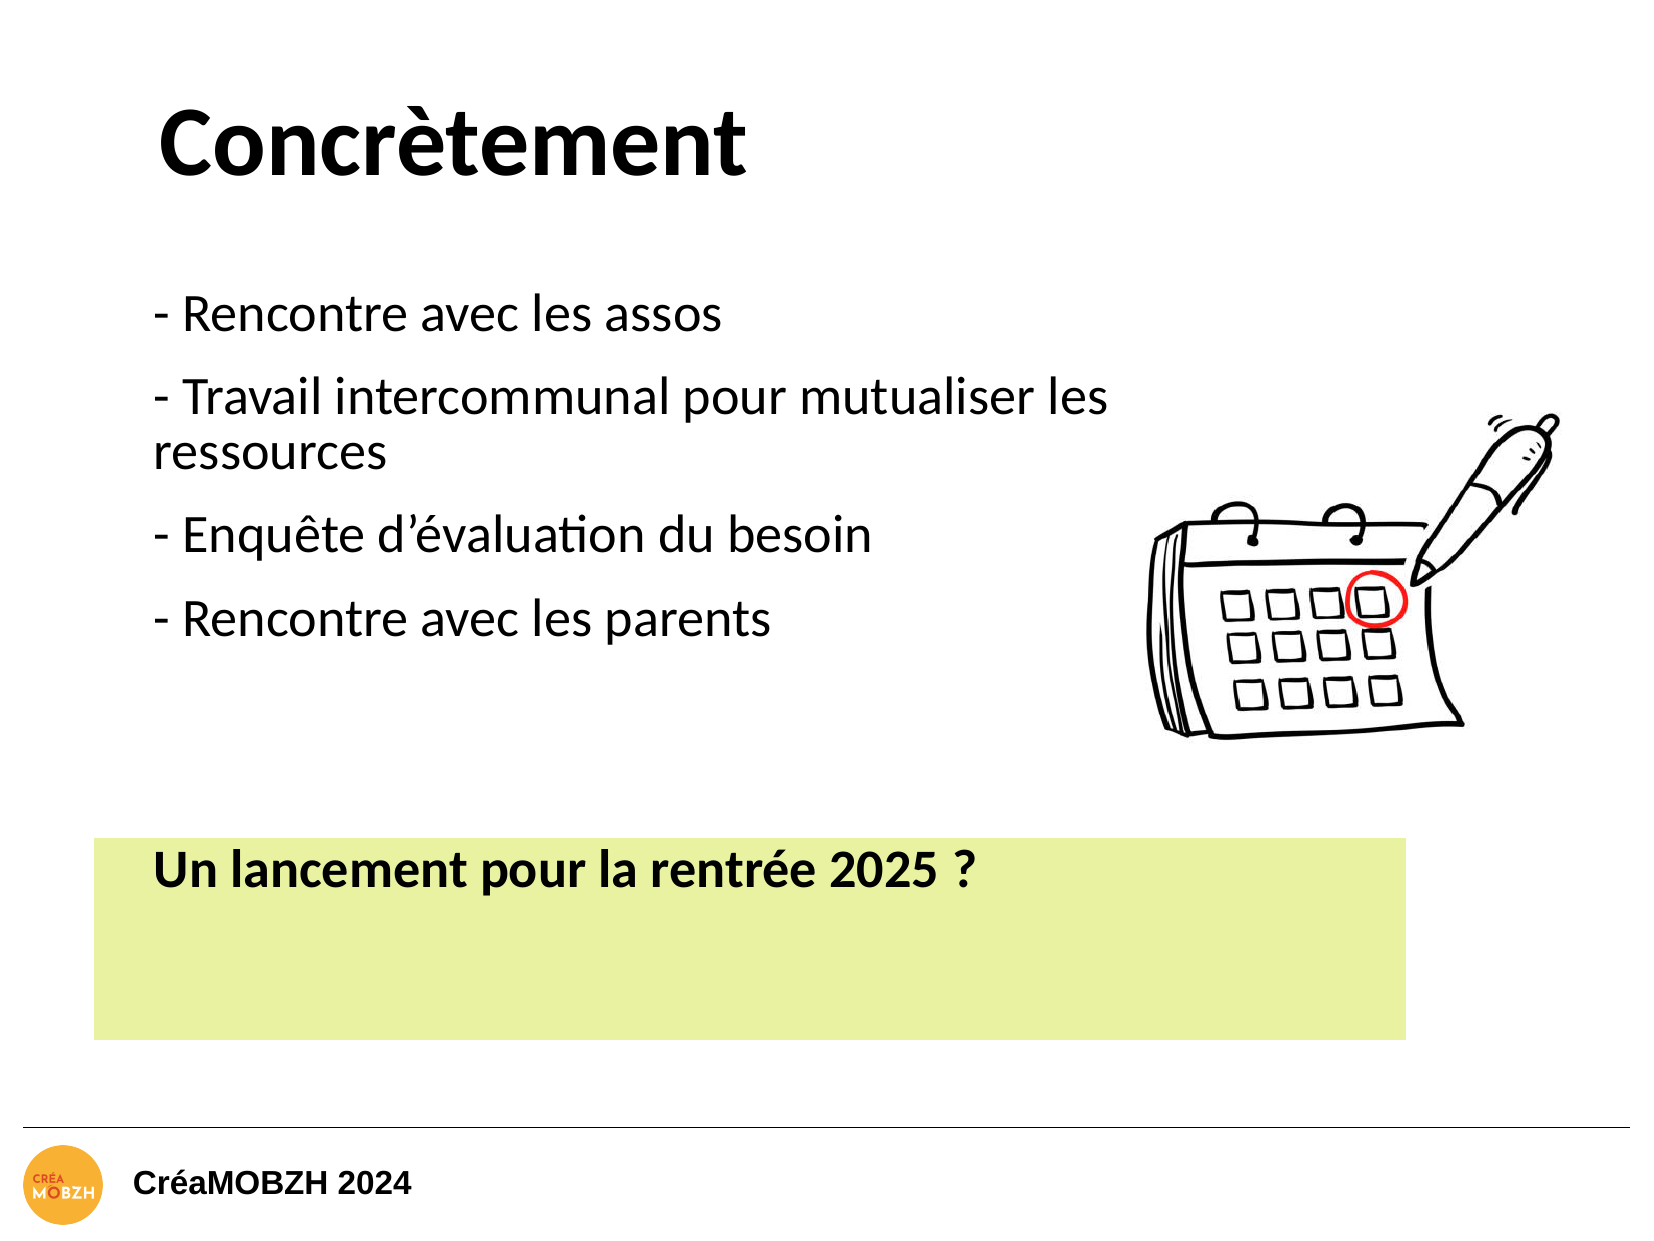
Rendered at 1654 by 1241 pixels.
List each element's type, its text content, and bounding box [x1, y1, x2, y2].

text_box CréaMOBZH 2024 [118, 1157, 1040, 1241]
text_box [94, 838, 1406, 1040]
list - Rencontre avec les assos - Travail intercommunal pour mutualiser les ressources - Enquête d’évaluation du besoin - Rencontre avec les parents Un lancement pour la rentrée 2025 ? [82, 290, 1312, 1035]
picture [23, 1145, 103, 1225]
title Concrètement [11, 47, 1347, 255]
picture [1312, 372, 1642, 786]
